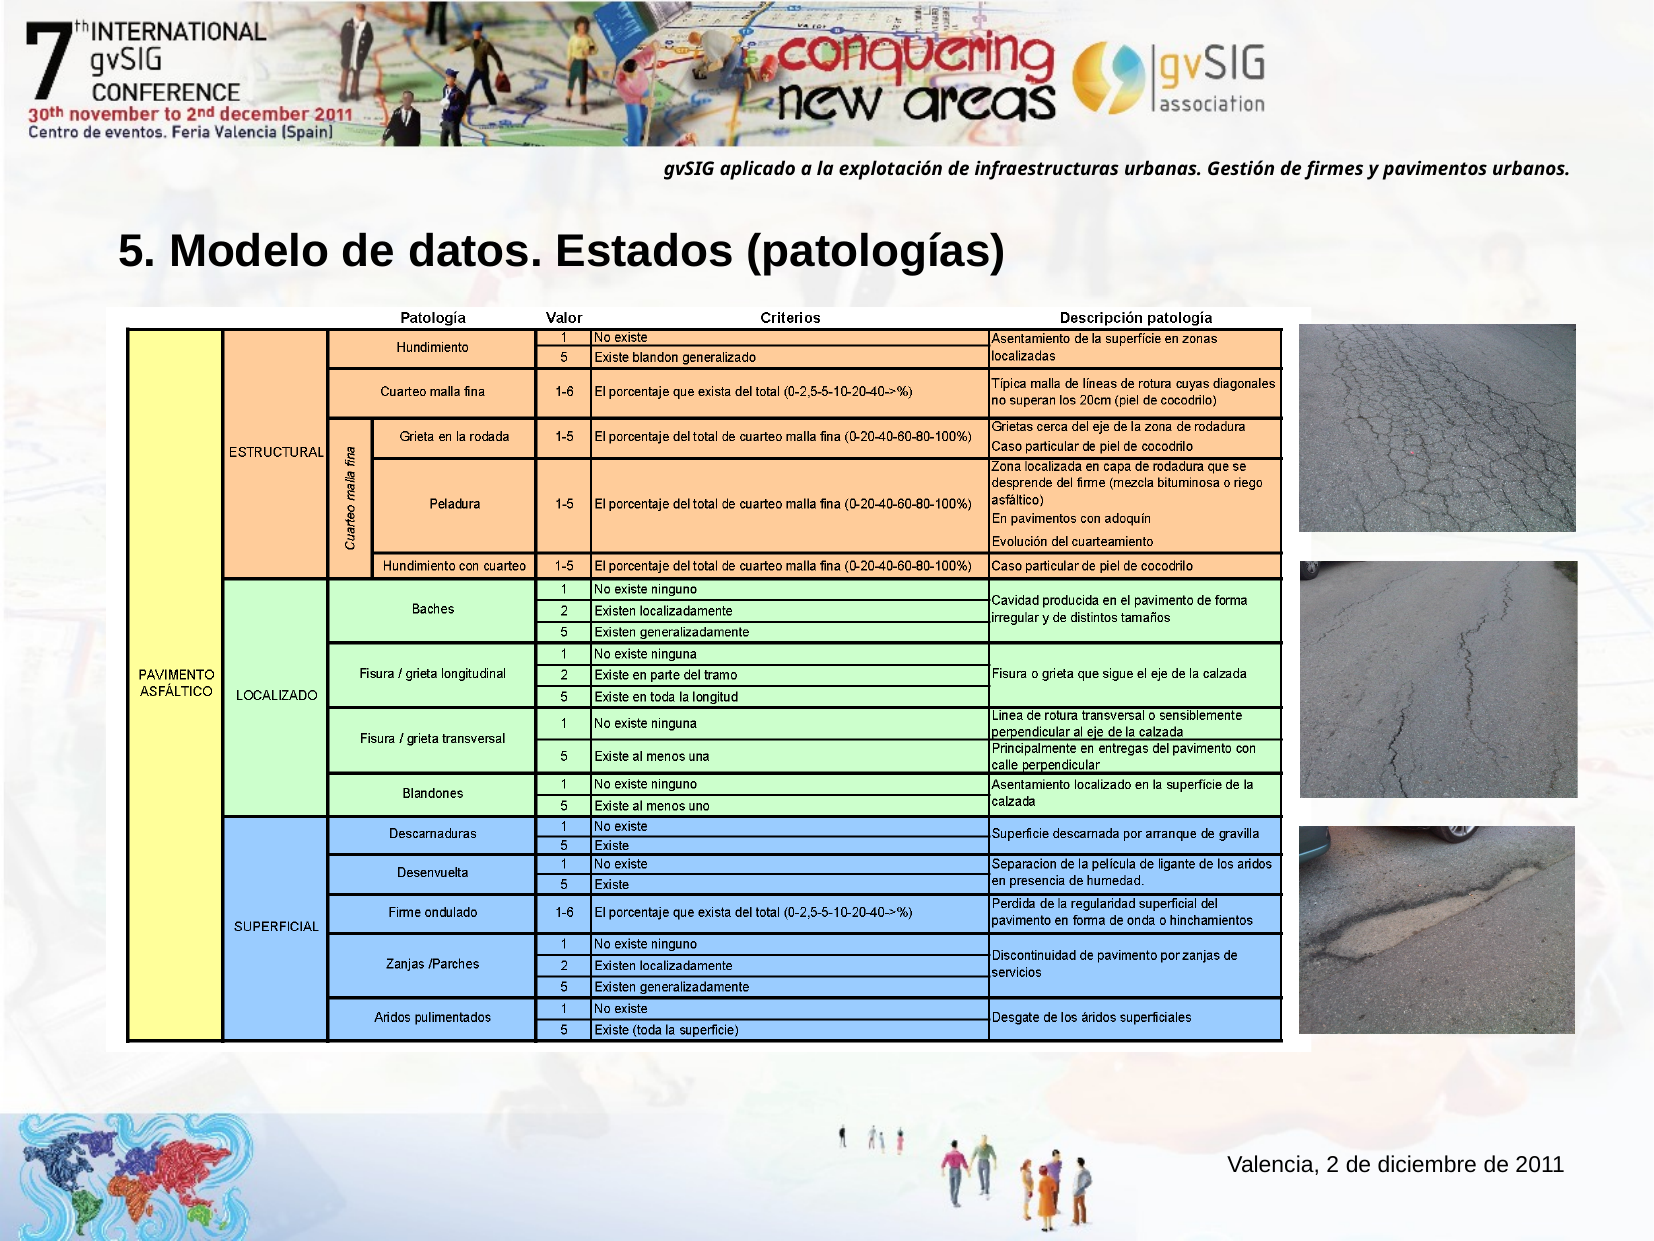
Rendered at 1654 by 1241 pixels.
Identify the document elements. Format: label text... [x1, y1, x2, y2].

text_box 5. Modelo de datos. Estados (patologías) [118, 224, 1123, 277]
picture [0, 0, 1654, 1241]
title gvSIG aplicado a la explotación de infraestructuras urbanas. Gestión de firmes y pavimentos urbanos. [88, 149, 1595, 188]
